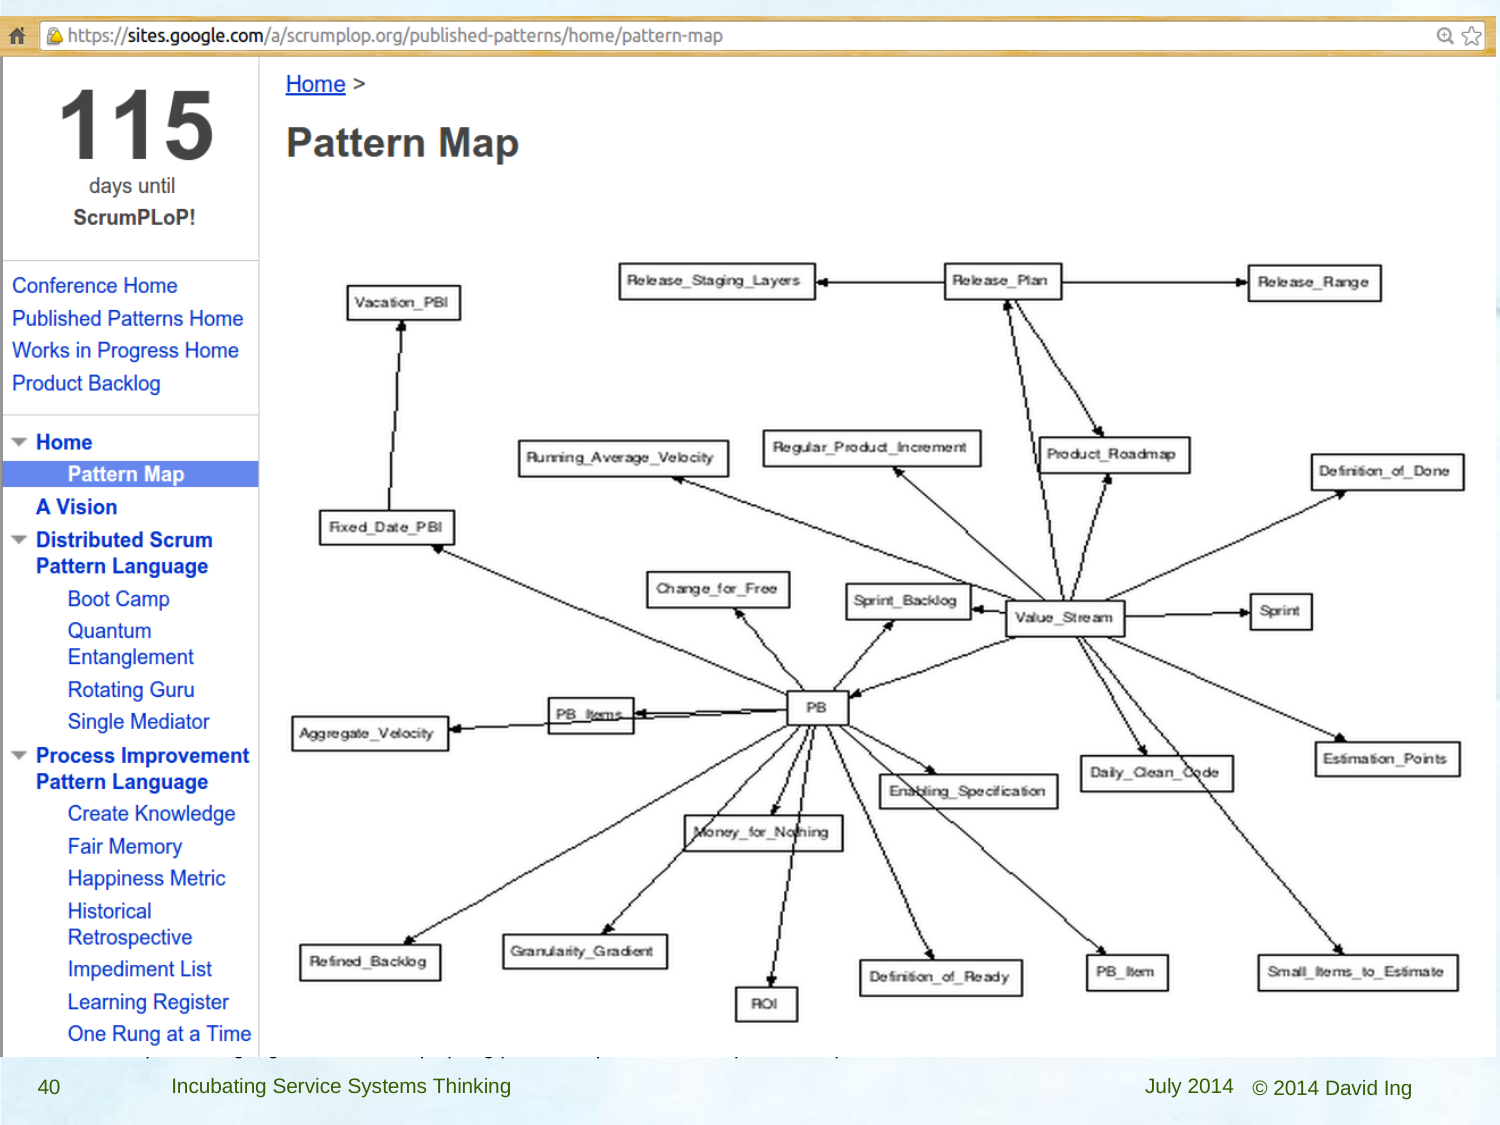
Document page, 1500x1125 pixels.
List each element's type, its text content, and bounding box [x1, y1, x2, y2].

text_box Source: https://sites.google.com/a/scrumplop.org/published-patterns/home/pattern-map [30, 1057, 1426, 1088]
picture [0, 0, 1500, 1125]
